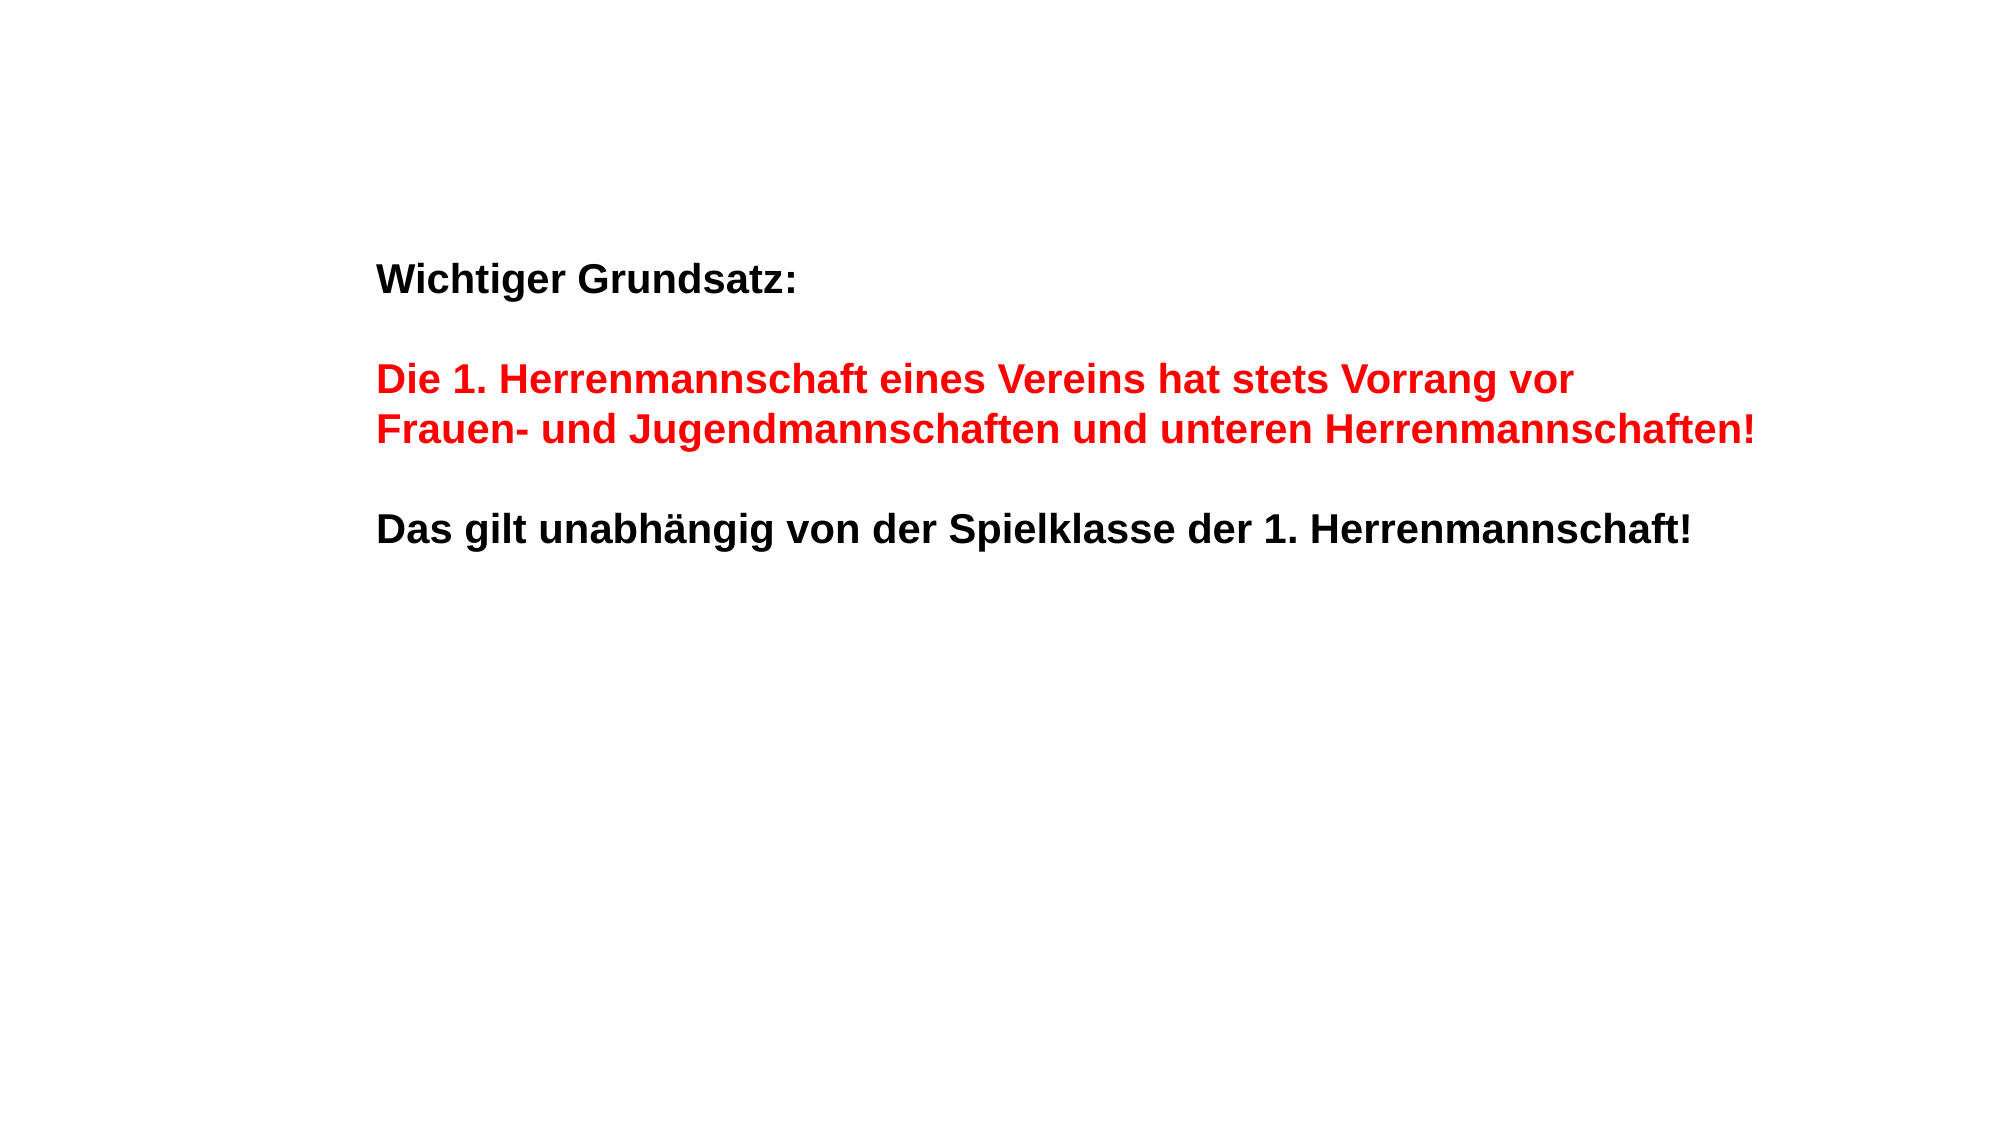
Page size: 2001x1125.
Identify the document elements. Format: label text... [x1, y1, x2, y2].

text_box Wichtiger Grundsatz: Die 1. Herrenmannschaft eines Vereins hat stets Vorrang vor Frauen- und Jugendmannschaften und unteren Herrenmannschaften! Das gilt unabhängig von der Spielklasse der 1. Herrenmannschaft! [361, 244, 1783, 563]
